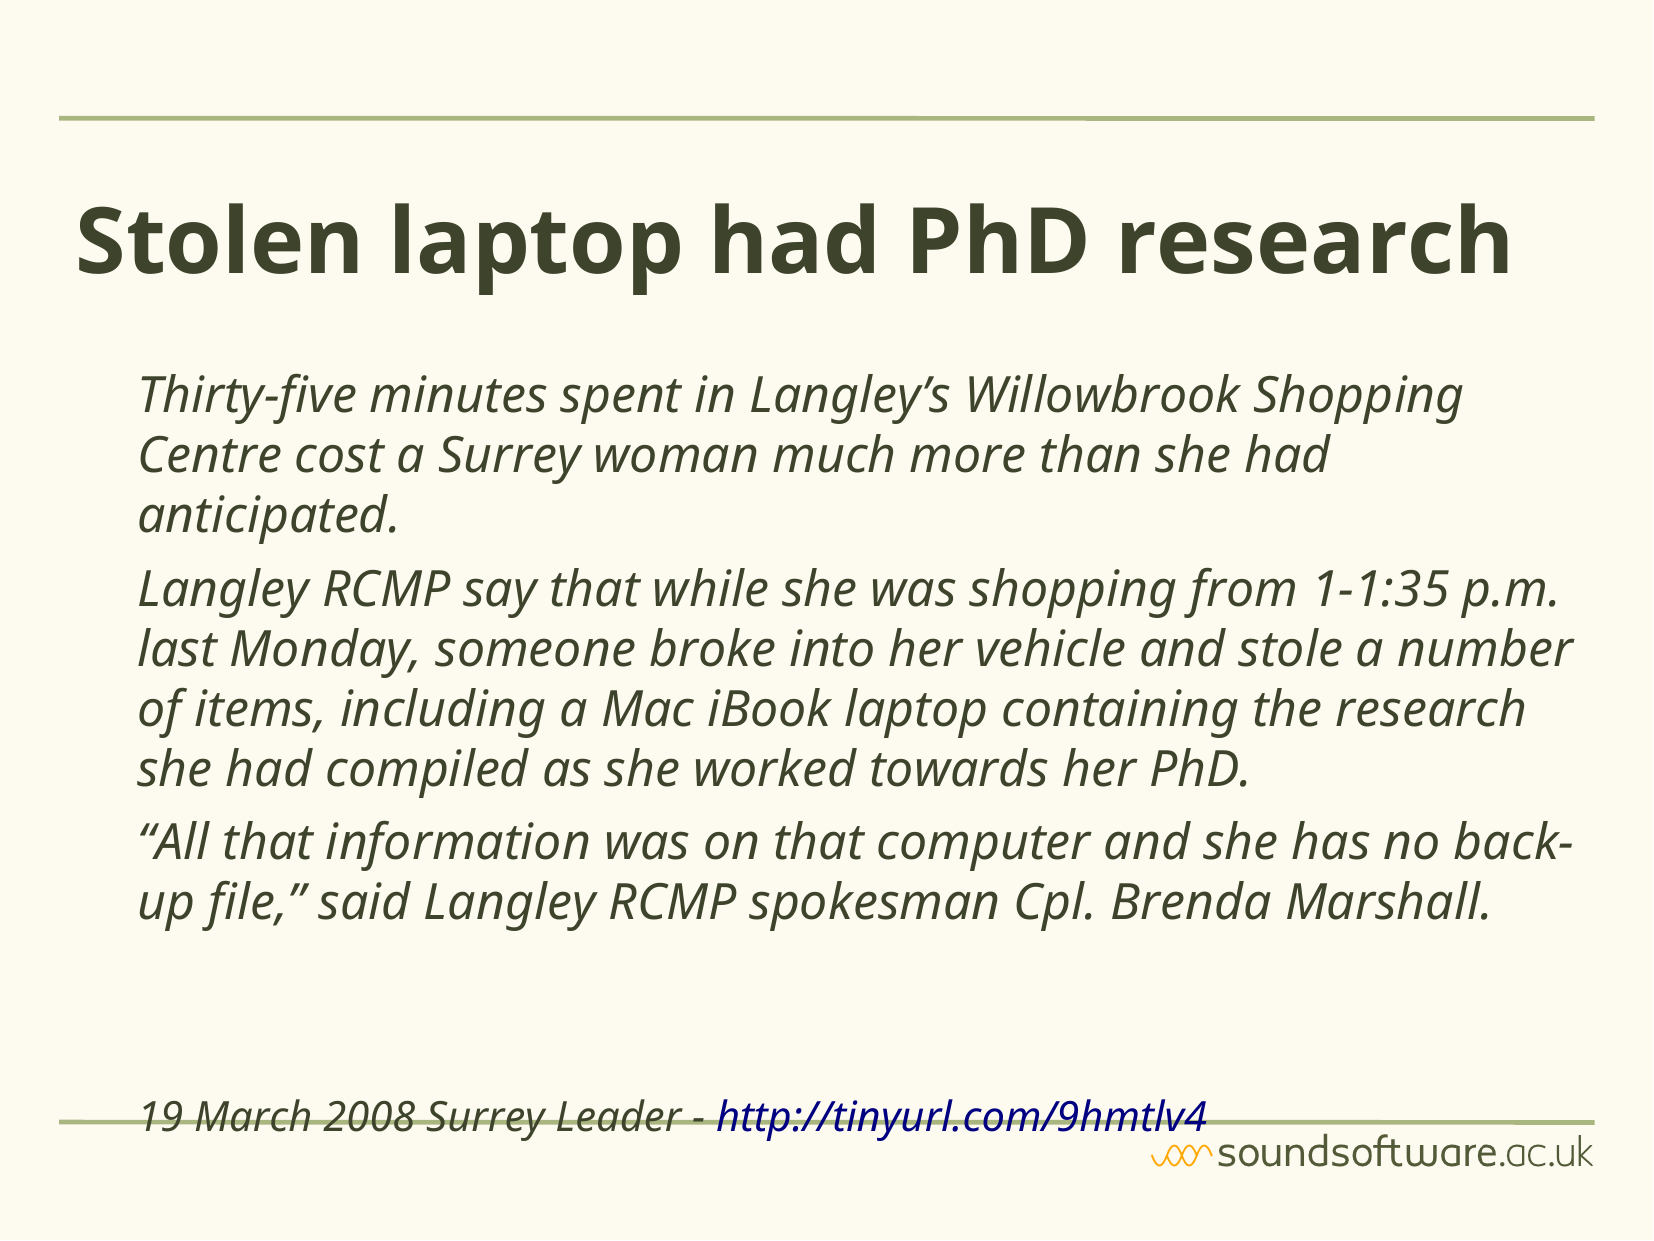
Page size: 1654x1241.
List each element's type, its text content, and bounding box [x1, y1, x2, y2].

list Thirty-five minutes spent in Langley’s Willowbrook Shopping Centre cost a Surrey woman much more than she had anticipated. Langley RCMP say that while she was shopping from 1-1:35 p.m. last Monday, someone broke into her vehicle and stole a number of items, including a Mac iBook laptop containing the research she had compiled as she worked towards her PhD. “All that information was on that computer and she has no back-up file,” said Langley RCMP spokesman Cpl. Brenda Marshall. 19 March 2008 Surrey Leader - http://tinyurl.com/9hmtlv4 [59, 354, 1594, 1164]
title Stolen laptop had PhD research [59, 154, 1594, 319]
